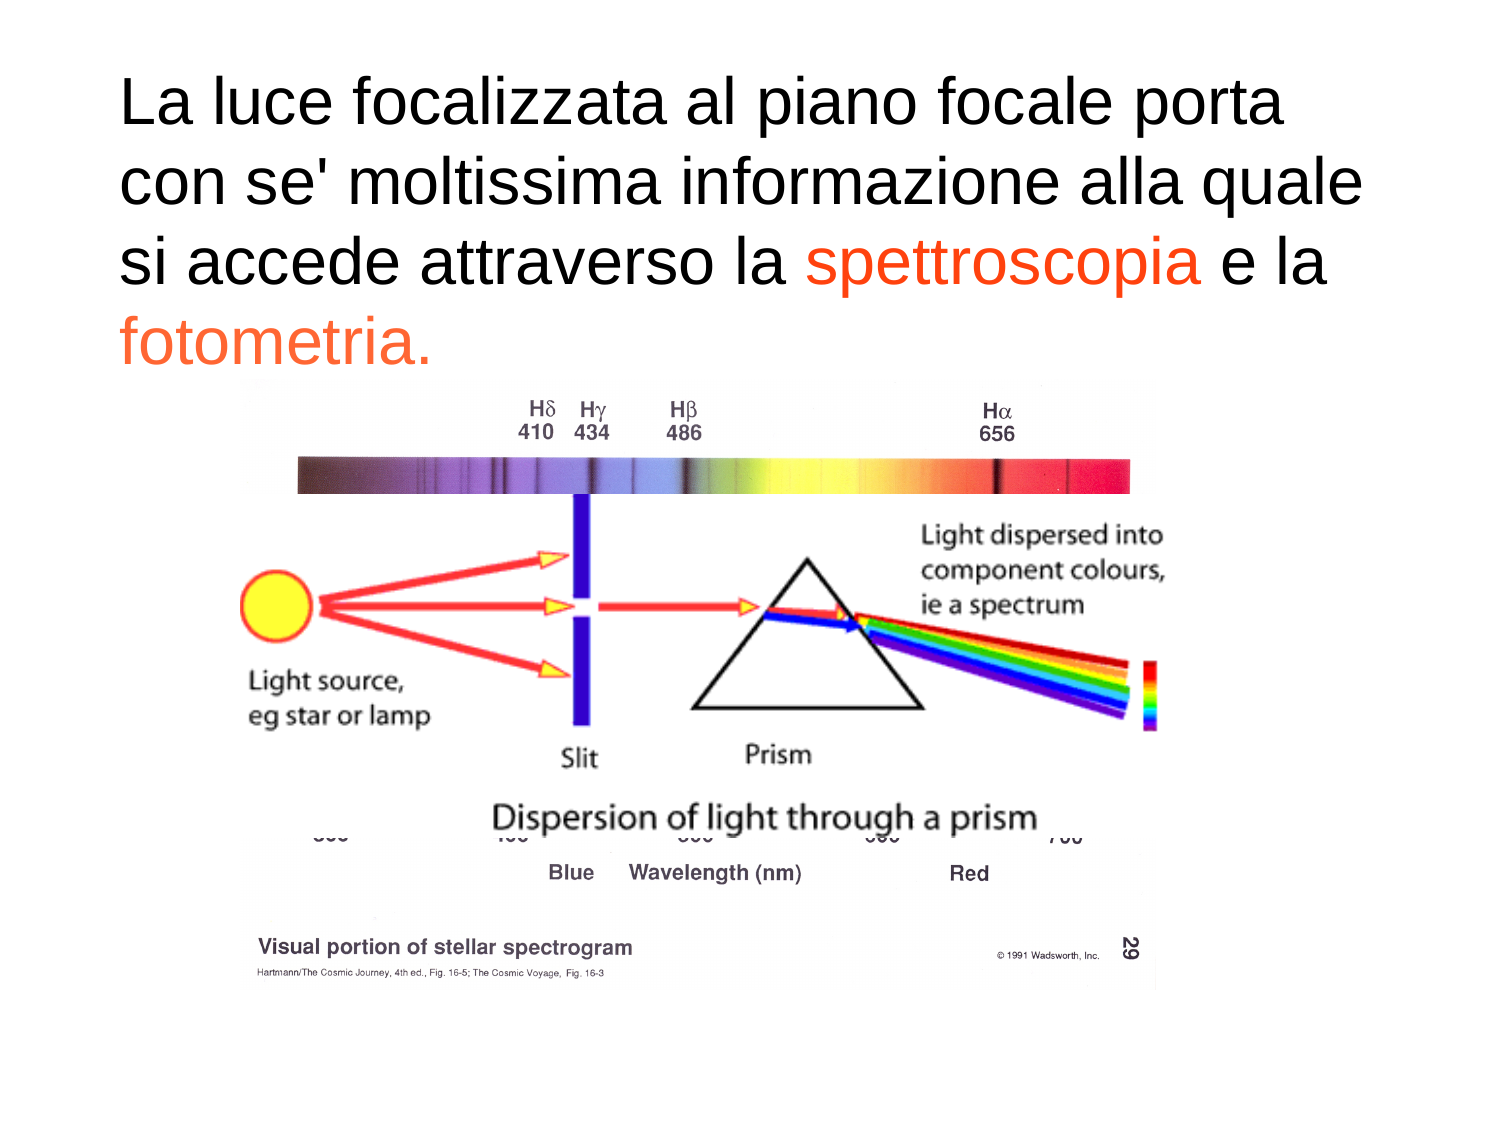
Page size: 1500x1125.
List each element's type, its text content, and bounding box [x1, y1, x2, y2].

picture [240, 379, 1171, 991]
text_box La luce focalizzata al piano focale porta con se' moltissima informazione alla quale si accede attraverso la spettroscopia e la fotometria. [105, 50, 1411, 405]
